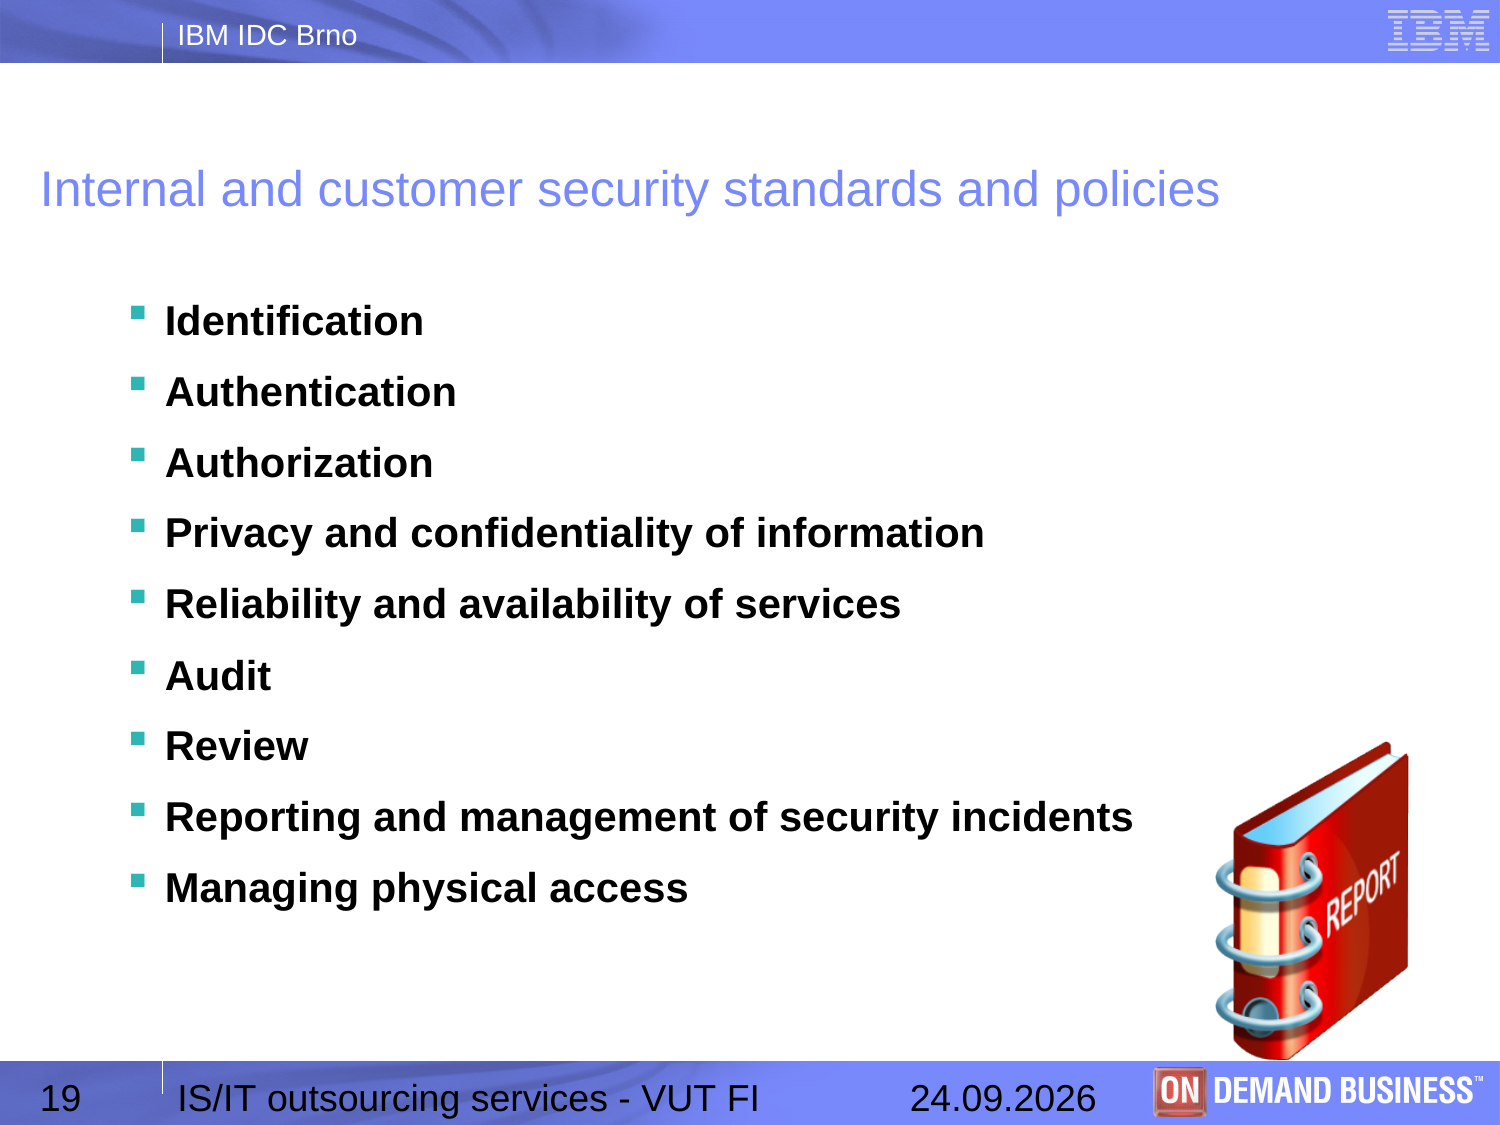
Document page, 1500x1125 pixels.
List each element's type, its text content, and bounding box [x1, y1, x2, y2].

title Internal and customer security standards and policies [25, 142, 1378, 225]
picture [0, 735, 1500, 1125]
picture [0, 0, 1500, 63]
list Identification Authentication Authorization Privacy and confidentiality of information Reliability and availability of services Audit Review Reporting and management of security incidents Managing physical access [112, 291, 1388, 932]
